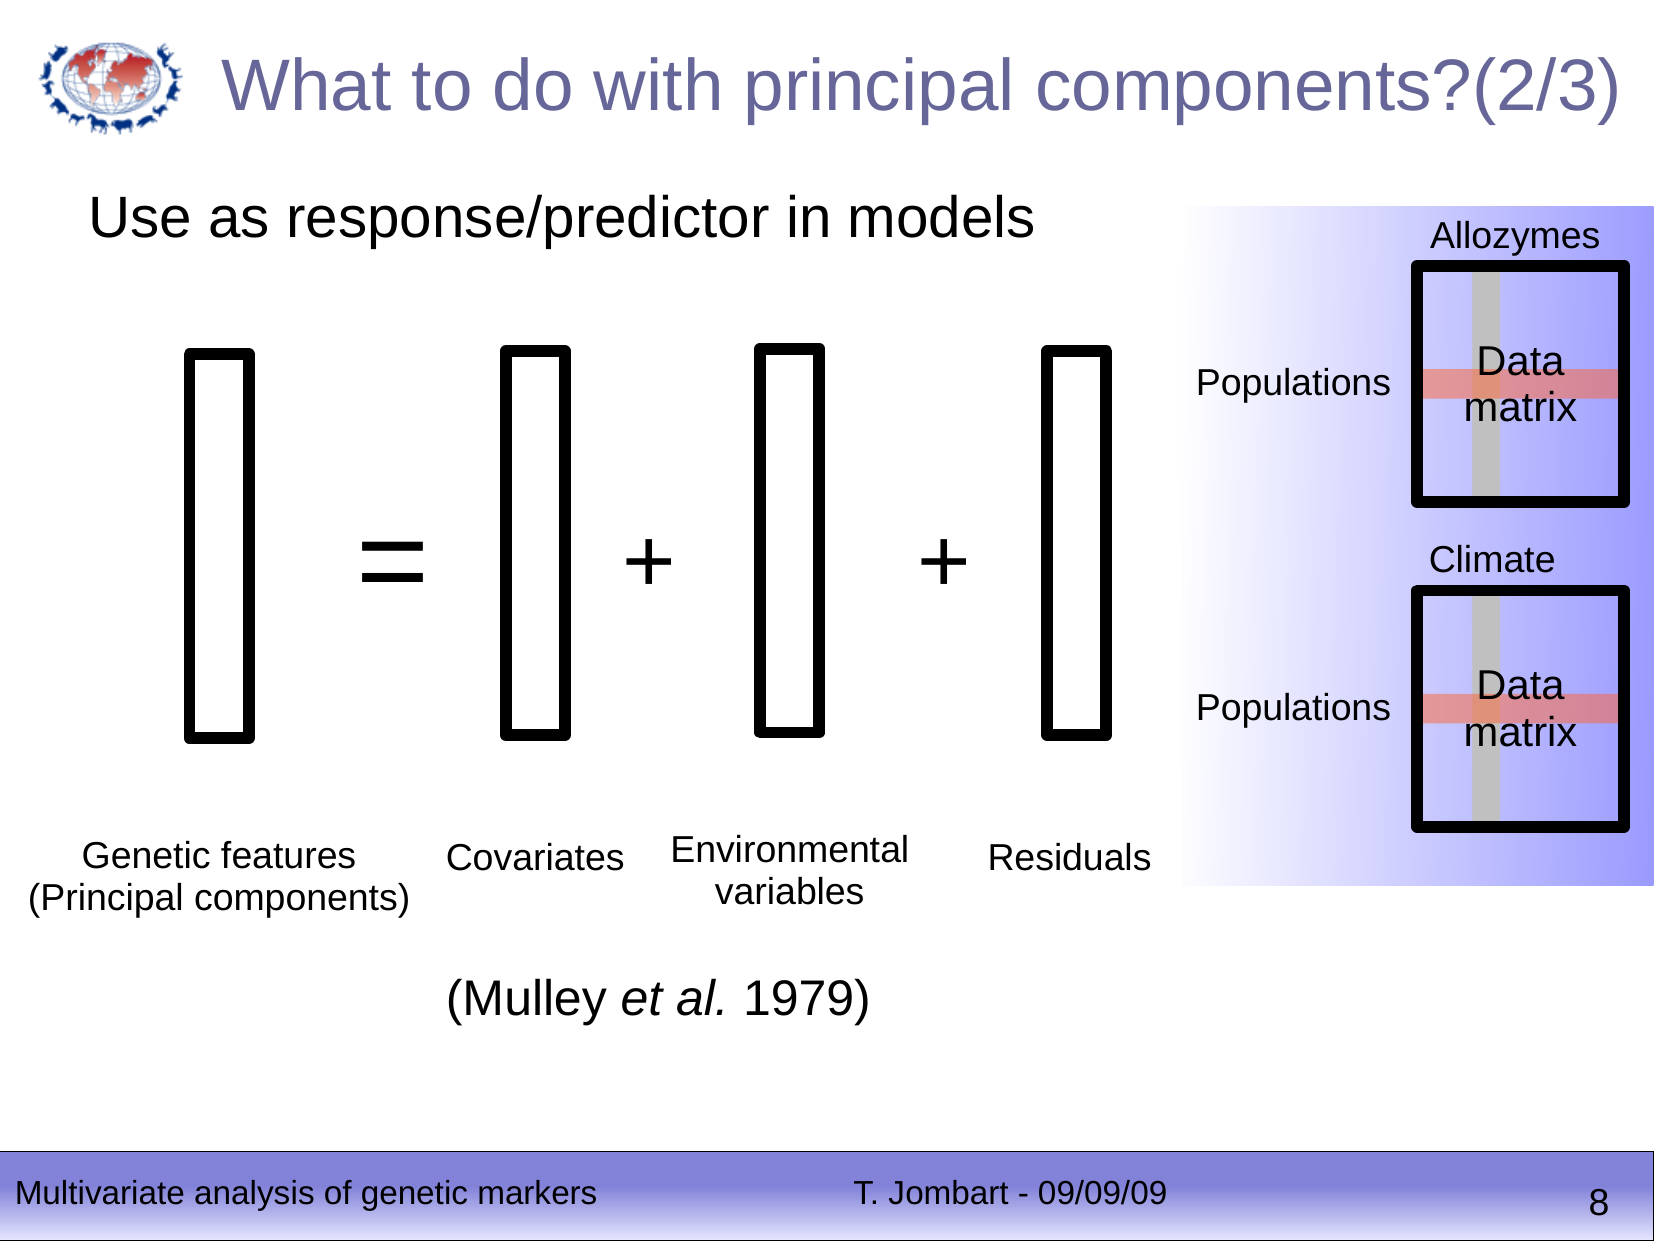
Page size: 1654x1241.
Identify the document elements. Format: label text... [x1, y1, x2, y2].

text_box Covariates [431, 829, 640, 886]
text_box Residuals [972, 829, 1167, 886]
text_box What to do with principal components?(2/3) [206, 37, 1654, 134]
picture [25, 29, 186, 144]
text_box [1181, 206, 1654, 886]
text_box Data matrix [1417, 265, 1625, 502]
text_box Allozymes [1415, 206, 1616, 294]
text_box + [607, 502, 691, 620]
text_box (Mulley et al. 1979) [430, 962, 886, 1034]
text_box Populations [1181, 679, 1406, 766]
text_box Multivariate analysis of genetic markers [0, 1167, 614, 1220]
text_box = [342, 483, 426, 638]
text_box Use as response/predictor in models [0, 177, 1052, 258]
text_box Populations [1181, 354, 1406, 441]
text_box 8 [1573, 1174, 1625, 1232]
text_box [0, 1151, 1654, 1241]
text_box + [903, 502, 1012, 620]
text_box Environmental variables [655, 821, 925, 920]
text_box T. Jombart - 09/09/09 [838, 1167, 1202, 1225]
text_box Data matrix [1417, 590, 1625, 827]
text_box Climate [1413, 531, 1571, 618]
text_box Genetic features (Principal components) [13, 826, 426, 926]
